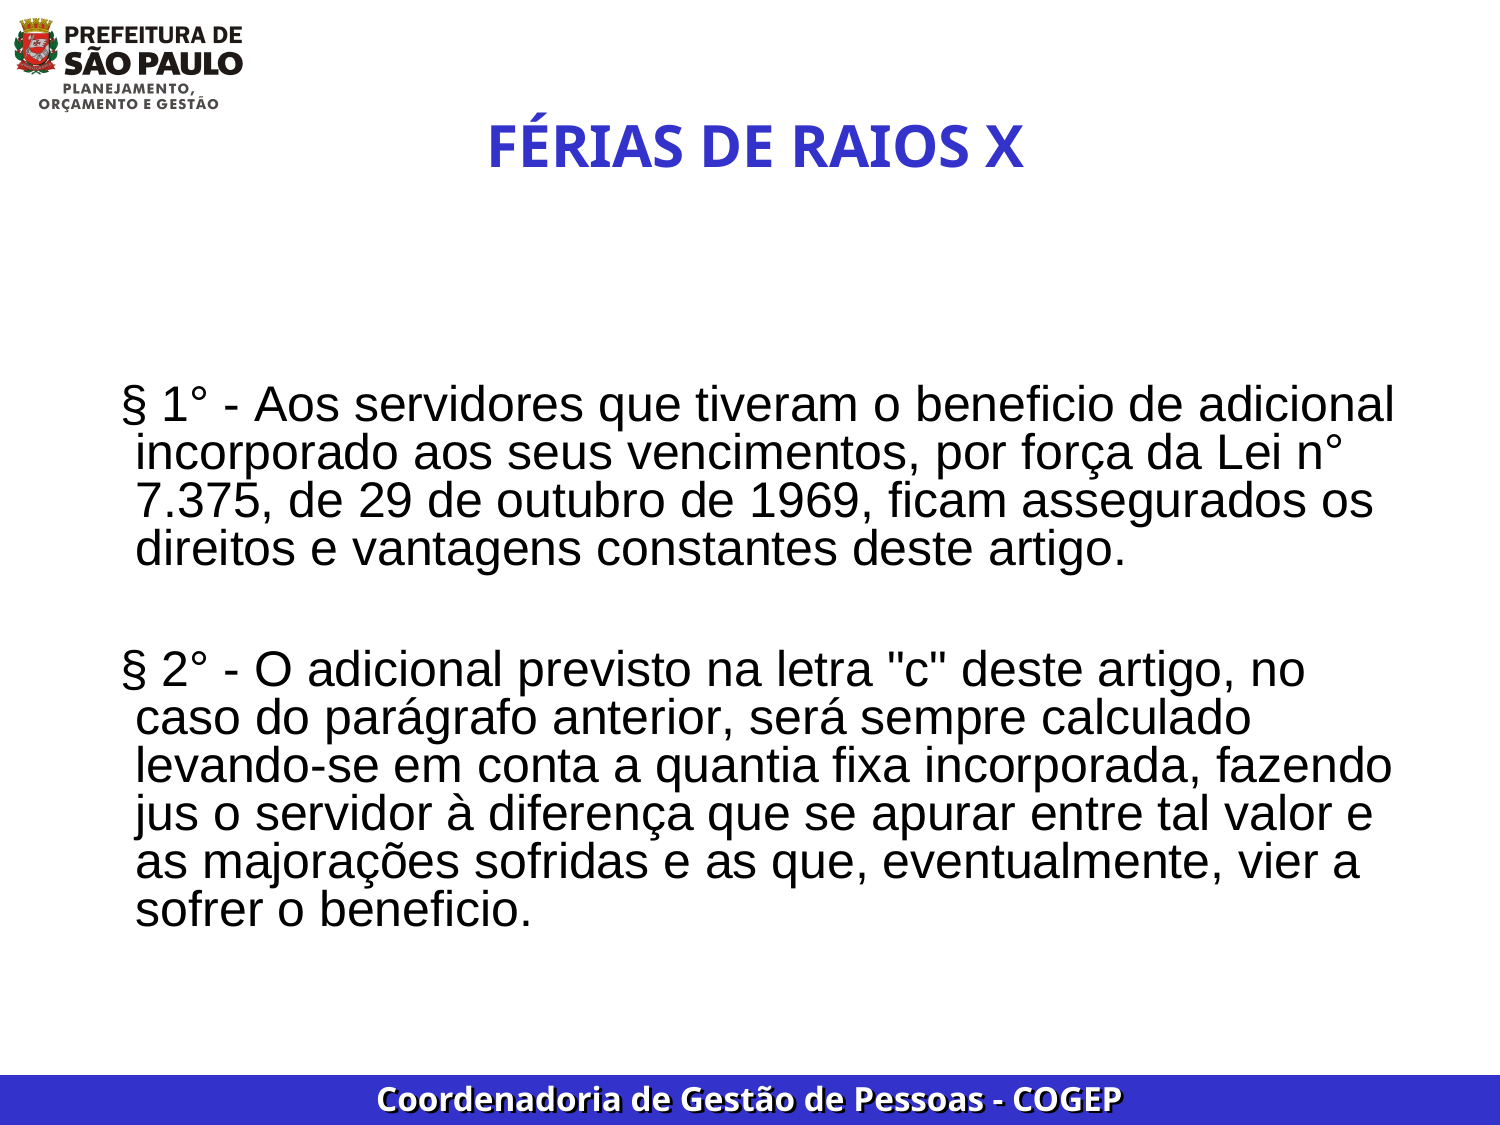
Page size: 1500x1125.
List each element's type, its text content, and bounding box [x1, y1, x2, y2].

title FÉRIAS DE RAIOS X [100, 101, 1412, 237]
subtitle § 1° - Aos servidores que tiveram o beneficio de adicional incorporado aos seus vencimentos, por força da Lei n° 7.375, de 29 de outubro de 1969, ficam assegurados os direitos e vantagens constantes deste artigo. § 2° - O adicional previsto na letra "c" deste artigo, no caso do parágrafo anterior, será sempre calculado levando-se em conta a quantia fixa incorporada, fazendo jus o servidor à diferença que se apurar entre tal valor e as majorações sofridas e as que, eventualmente, vier a sofrer o beneficio. [29, 376, 1436, 943]
